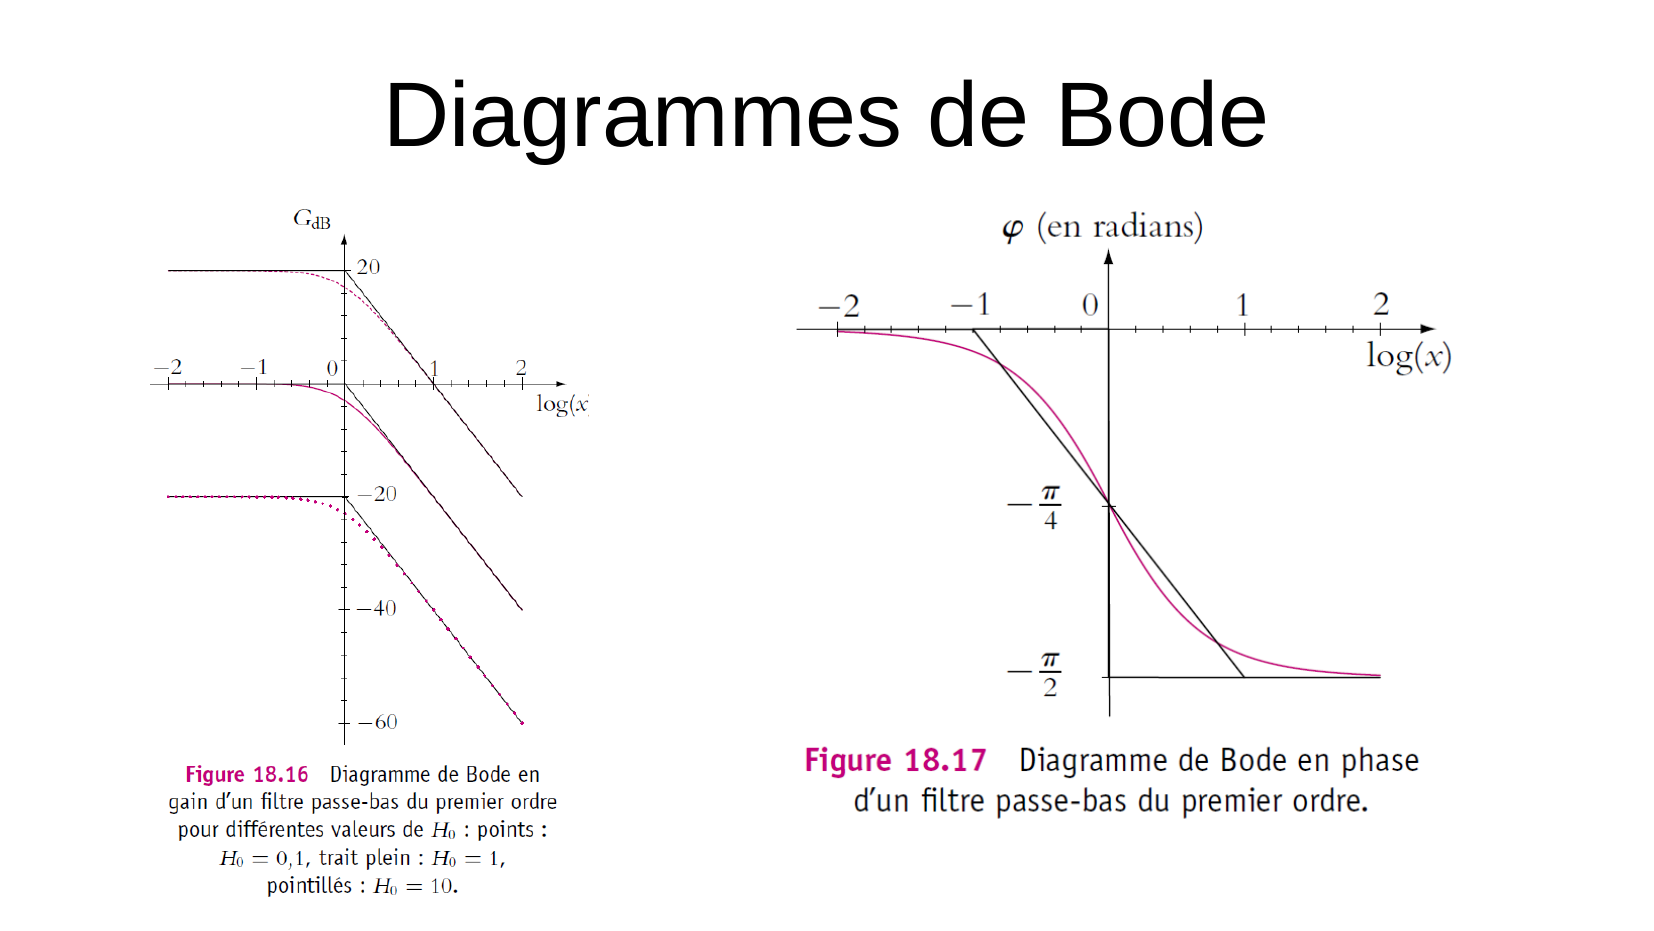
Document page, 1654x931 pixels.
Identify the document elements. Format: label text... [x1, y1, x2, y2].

title Diagrammes de Bode [82, 37, 1571, 193]
picture [129, 177, 589, 910]
picture [741, 180, 1489, 851]
